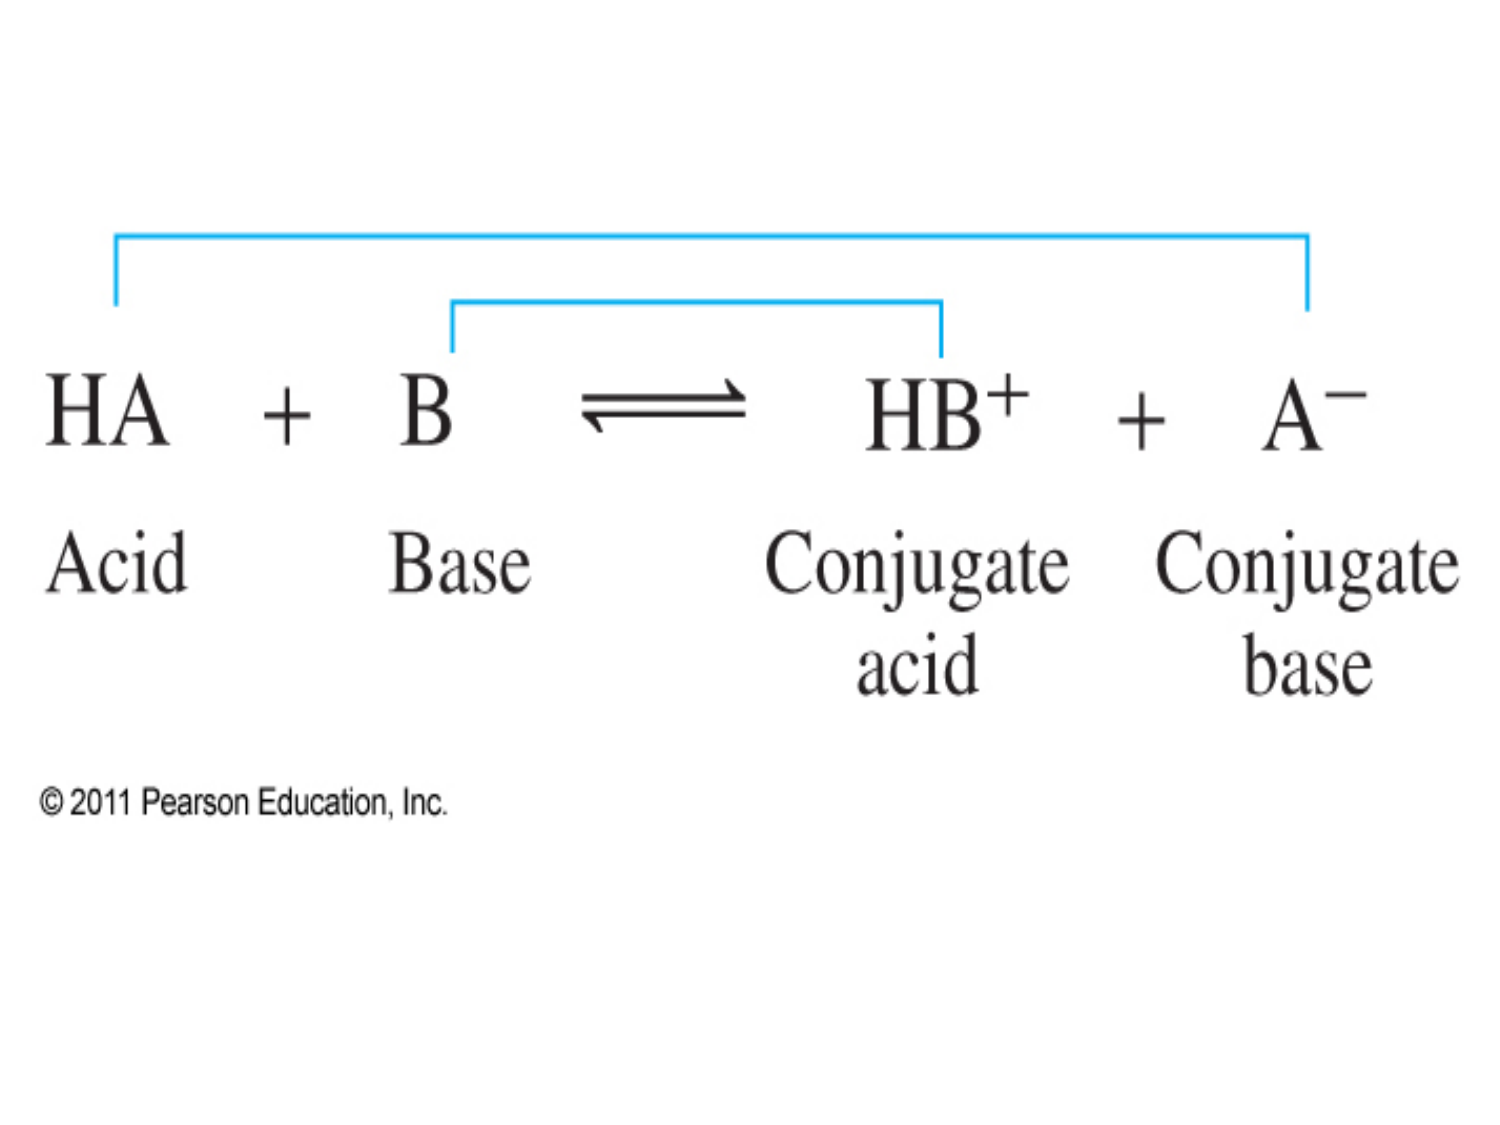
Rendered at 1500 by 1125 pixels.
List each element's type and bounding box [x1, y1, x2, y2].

picture [0, 187, 1500, 901]
